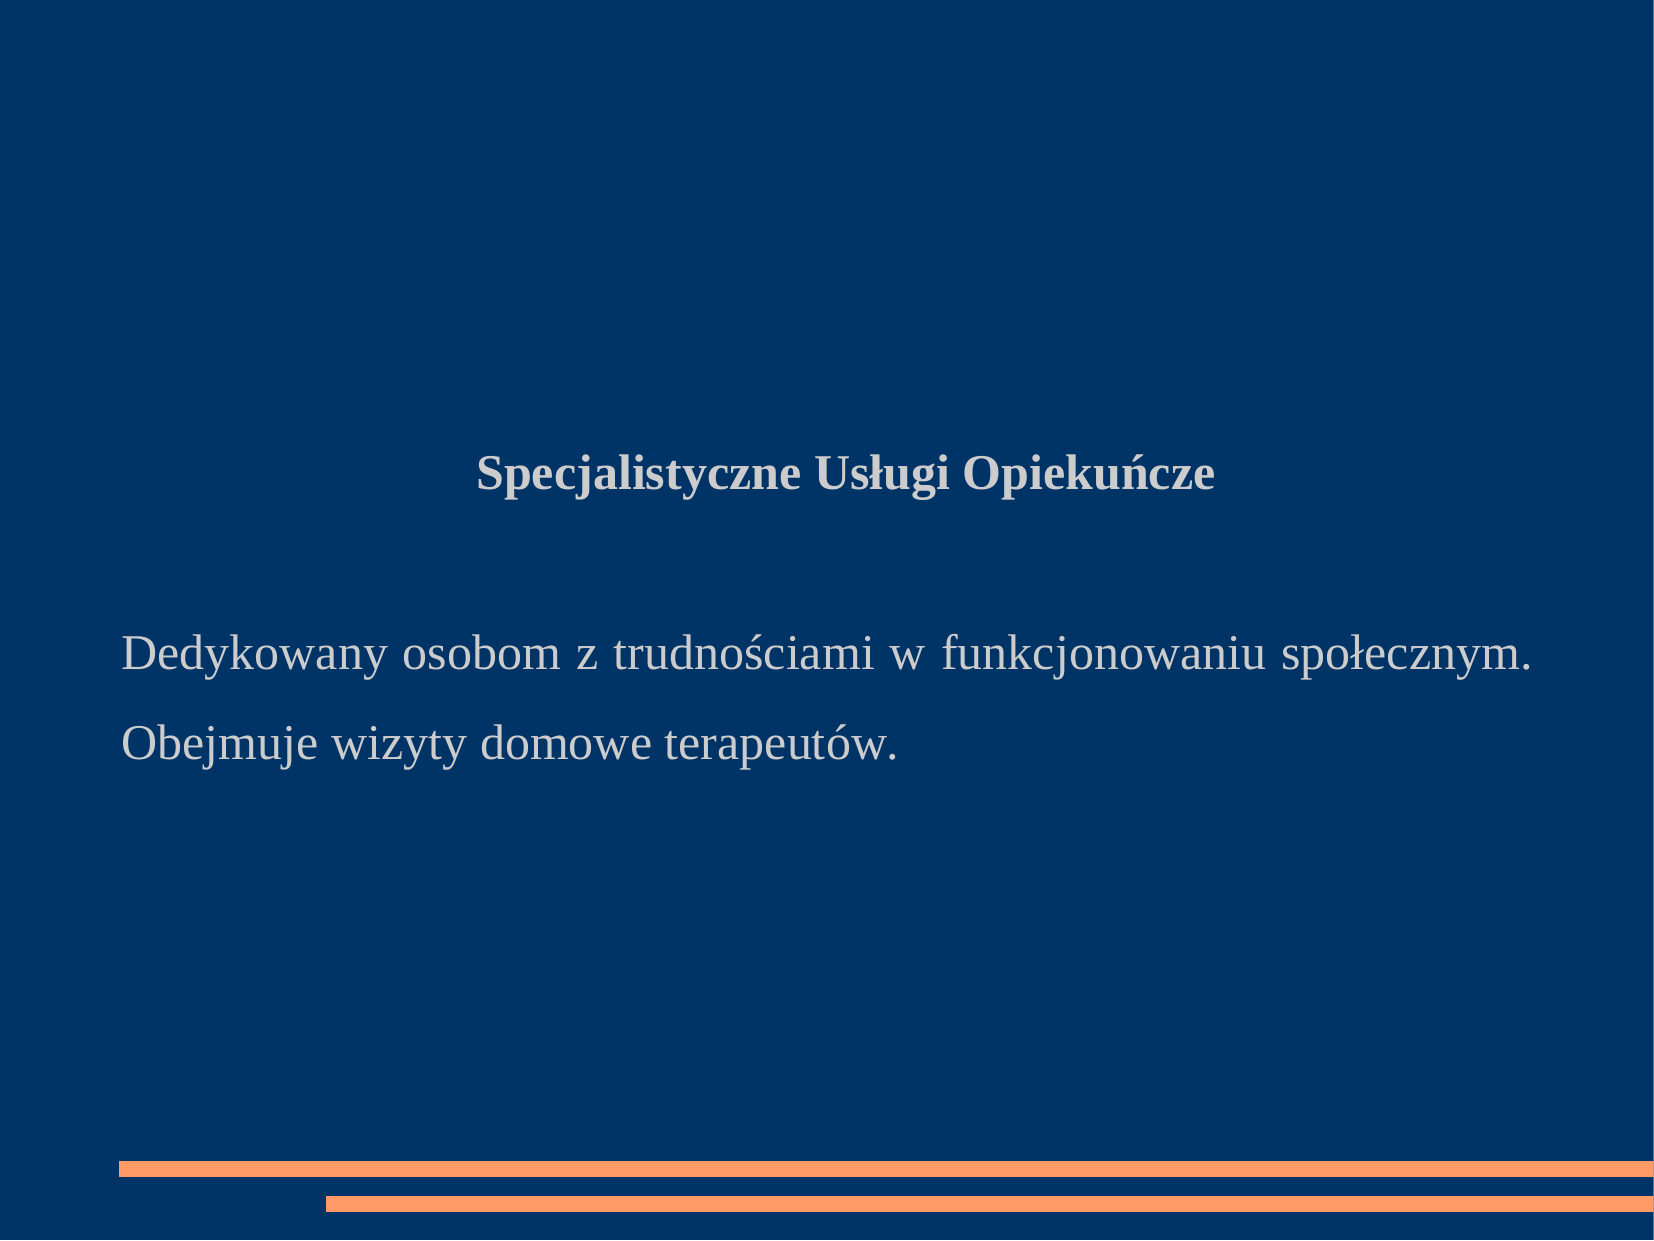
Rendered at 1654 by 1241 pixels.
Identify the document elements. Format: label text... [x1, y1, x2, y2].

subtitle Specjalistyczne Usługi Opiekuńcze Dedykowany osobom z trudnościami w funkcjonowaniu społecznym. Obejmuje wizyty domowe terapeutów. [121, 46, 1534, 1132]
